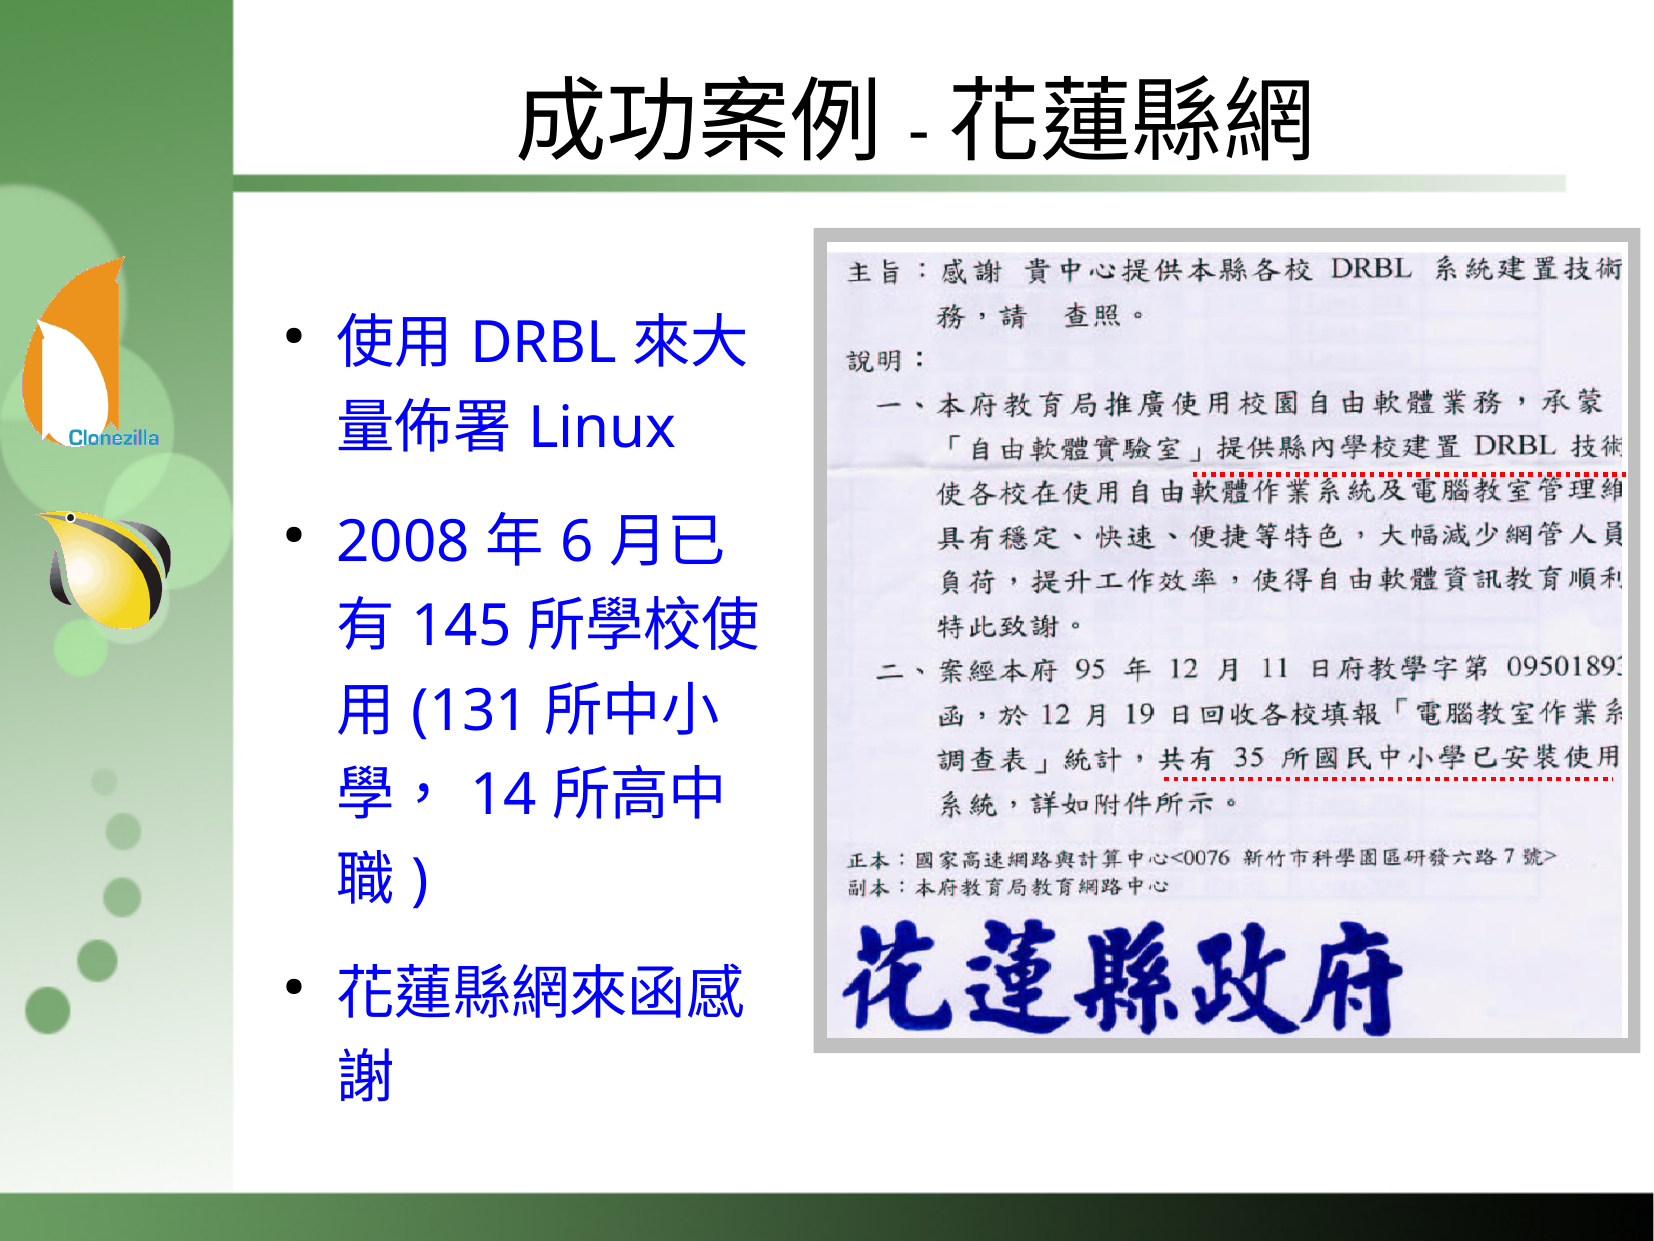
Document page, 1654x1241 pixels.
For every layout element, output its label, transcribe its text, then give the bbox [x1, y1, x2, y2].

list 使用DRBL來大量佈署Linux 2008年6月已有145所學校使用(131所中小學，14所高中職) 花蓮縣網來函感謝 [265, 295, 768, 916]
picture [0, 0, 1654, 1241]
title 成功案例-花蓮縣網 [236, 49, 1595, 178]
text_box [813, 227, 1641, 1054]
